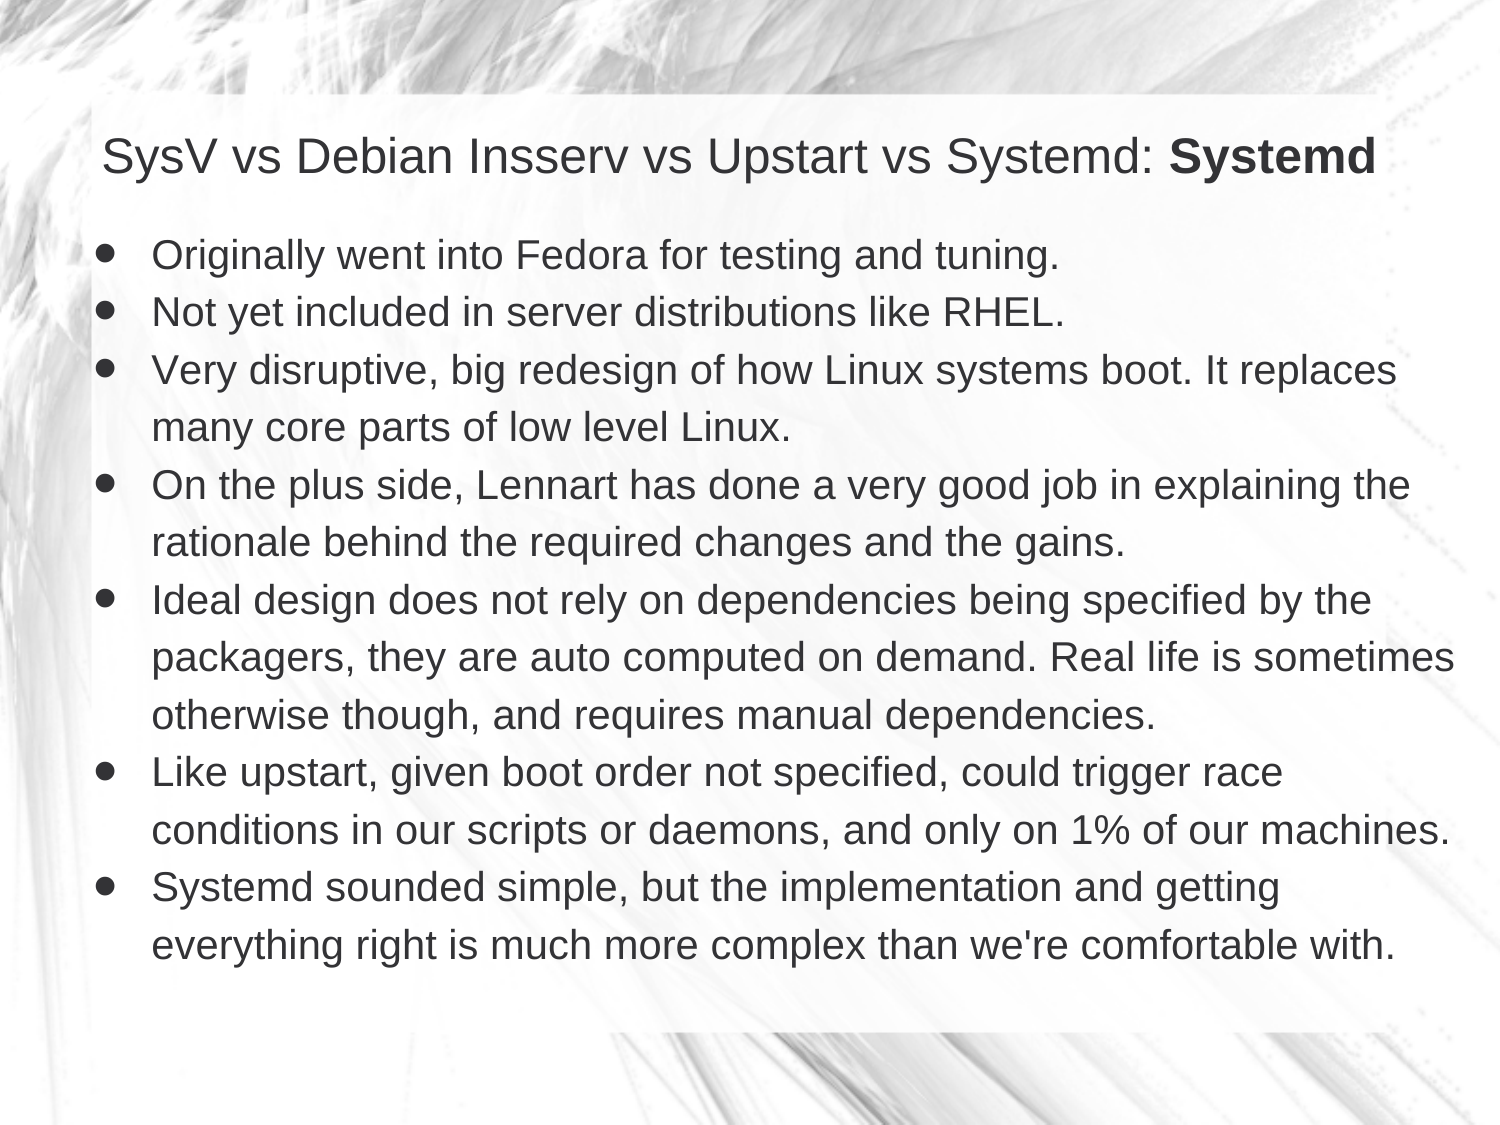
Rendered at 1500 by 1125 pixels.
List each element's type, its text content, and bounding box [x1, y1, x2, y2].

list Originally went into Fedora for testing and tuning. Not yet included in server distributions like RHEL. Very disruptive, big redesign of how Linux systems boot. It replaces many core parts of low level Linux. On the plus side, Lennart has done a very good job in explaining the rationale behind the required changes and the gains. Ideal design does not rely on dependencies being specified by the packagers, they are auto computed on demand. Real life is sometimes otherwise though, and requires manual dependencies. Like upstart, given boot order not specified, could trigger race conditions in our scripts or daemons, and only on 1% of our machines. Systemd sounded simple, but the implementation and getting everything right is much more complex than we're comfortable with. [61, 204, 1493, 1033]
title SysV vs Debian Insserv vs Upstart vs Systemd: Systemd [61, 108, 1412, 204]
picture [0, 0, 1500, 1125]
